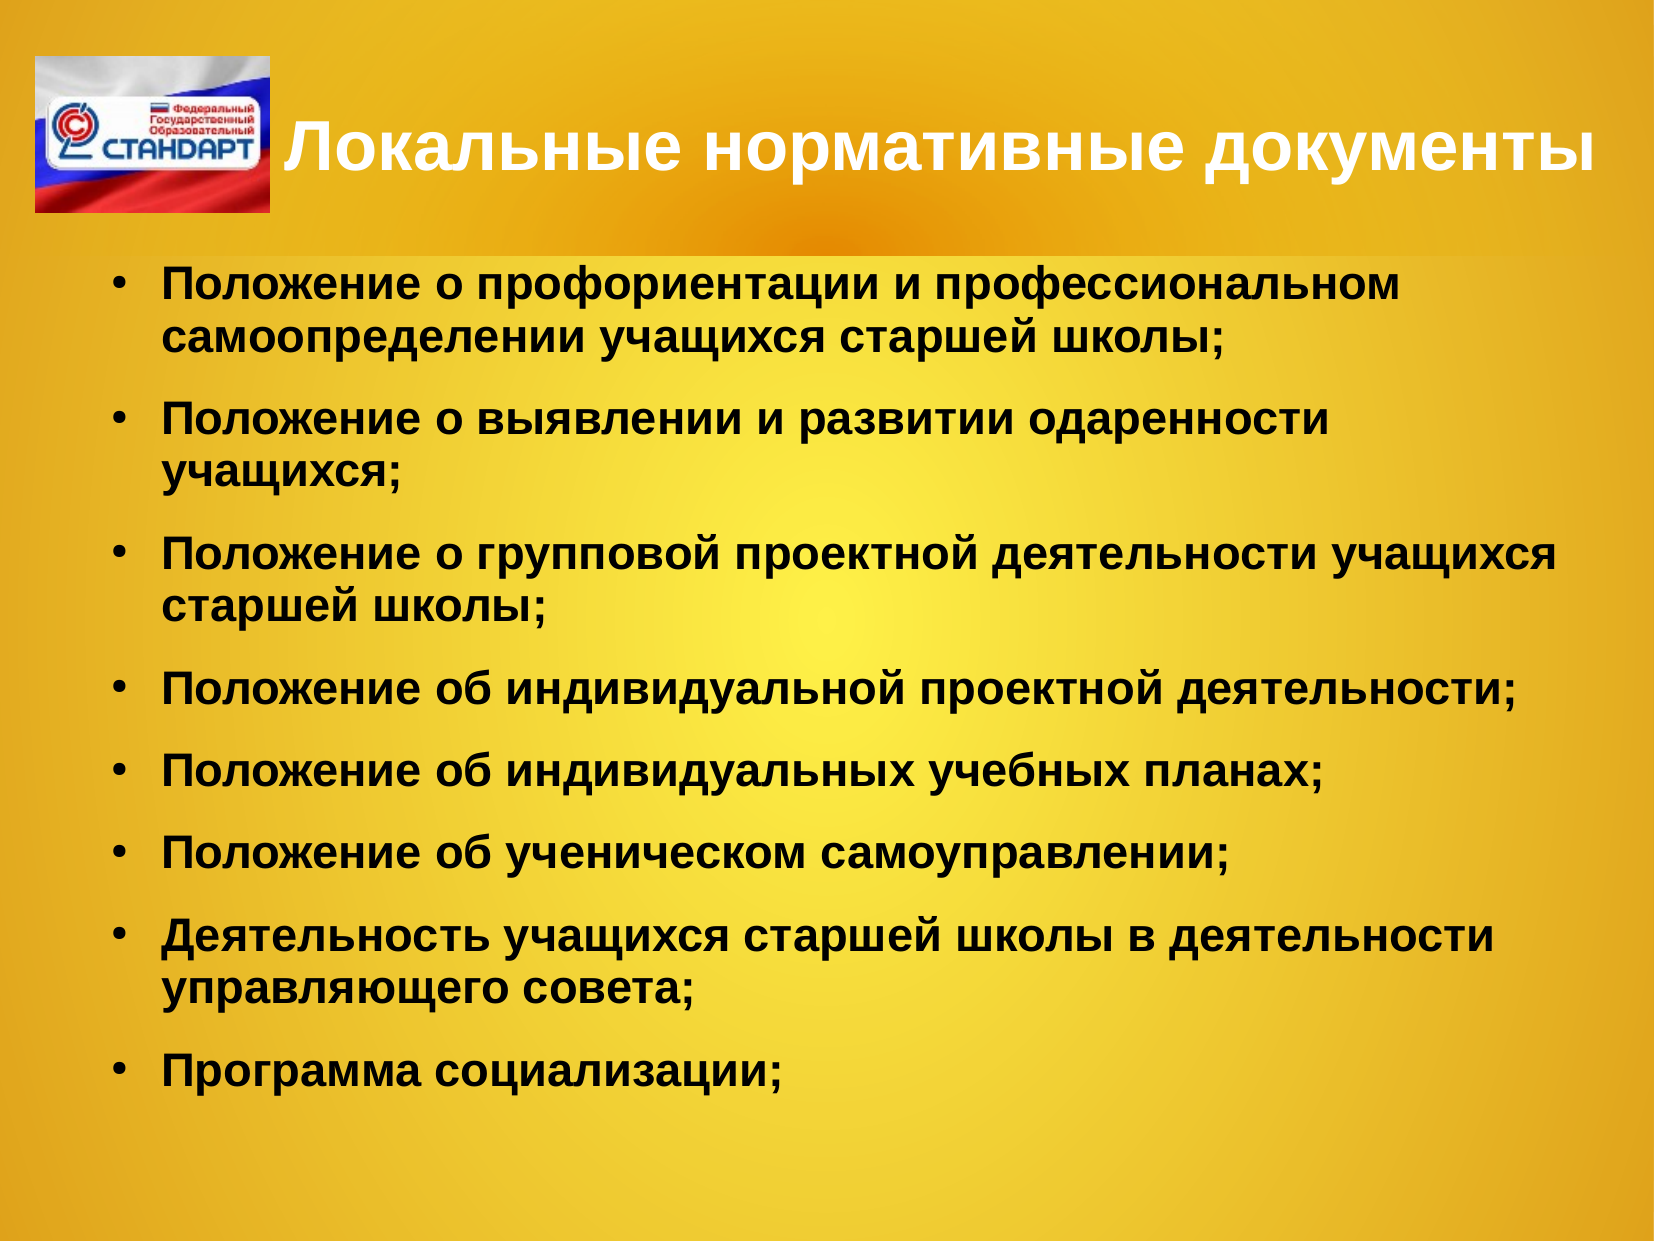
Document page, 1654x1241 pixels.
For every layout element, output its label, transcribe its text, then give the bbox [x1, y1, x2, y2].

list Положение о профориентации и профессиональном самоопределении учащихся старшей школы; Положение о выявлении и развитии одаренности учащихся; Положение о групповой проектной деятельности учащихся старшей школы; Положение об индивидуальной проектной деятельности; Положение об индивидуальных учебных планах; Положение об ученическом самоуправлении; Деятельность учащихся старшей школы в деятельности управляющего совета; Программа социализации; [94, 257, 1583, 1107]
picture [35, 56, 270, 213]
title Локальные нормативные документы [59, 35, 1607, 258]
